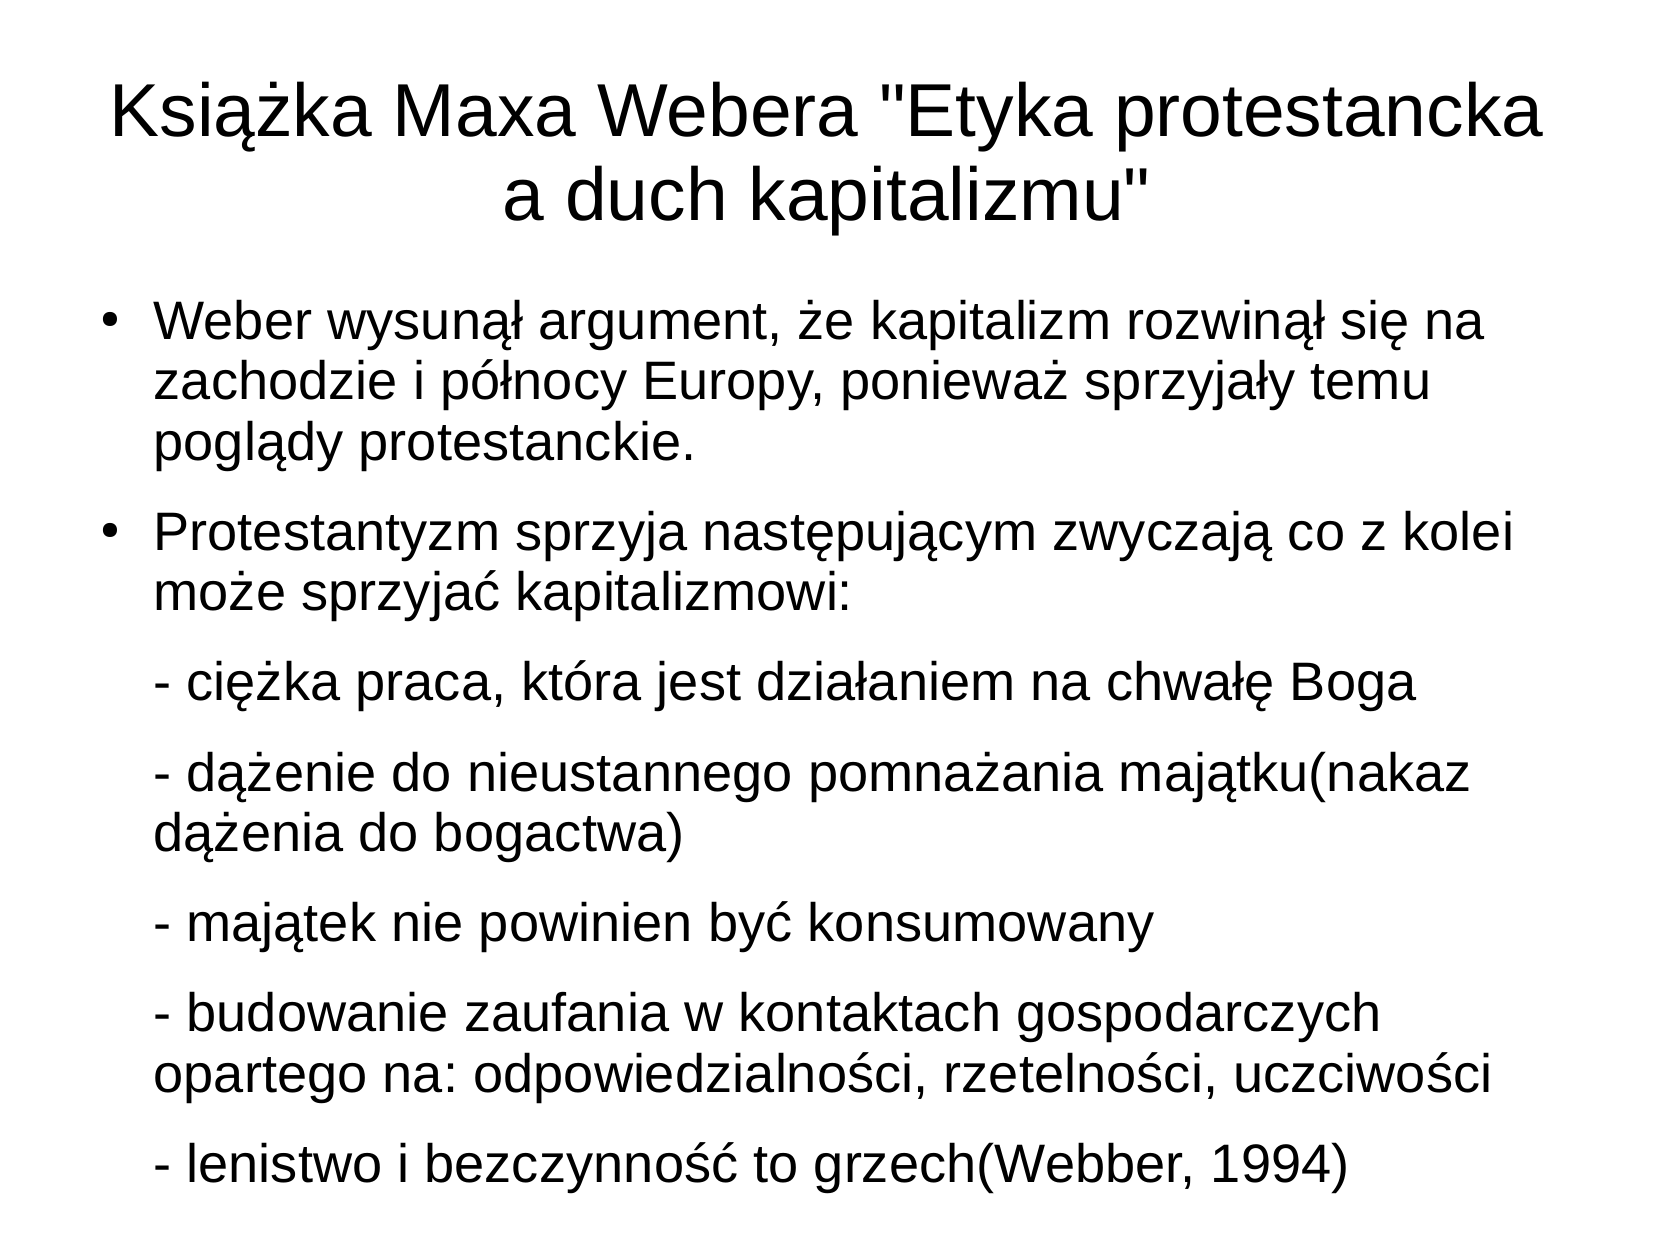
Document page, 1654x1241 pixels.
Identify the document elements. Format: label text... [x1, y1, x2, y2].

list Weber wysunął argument, że kapitalizm rozwinął się na zachodzie i północy Europy, ponieważ sprzyjały temu poglądy protestanckie. Protestantyzm sprzyja następującym zwyczają co z kolei może sprzyjać kapitalizmowi: - ciężka praca, która jest działaniem na chwałę Boga - dążenie do nieustannego pomnażania majątku(nakaz dążenia do bogactwa) - majątek nie powinien być konsumowany - budowanie zaufania w kontaktach gospodarczych opartego na: odpowiedzialności, rzetelności, uczciwości - lenistwo i bezczynność to grzech(Webber, 1994) [82, 290, 1571, 1194]
title Książka Maxa Webera "Etyka protestancka a duch kapitalizmu" [82, 49, 1571, 257]
